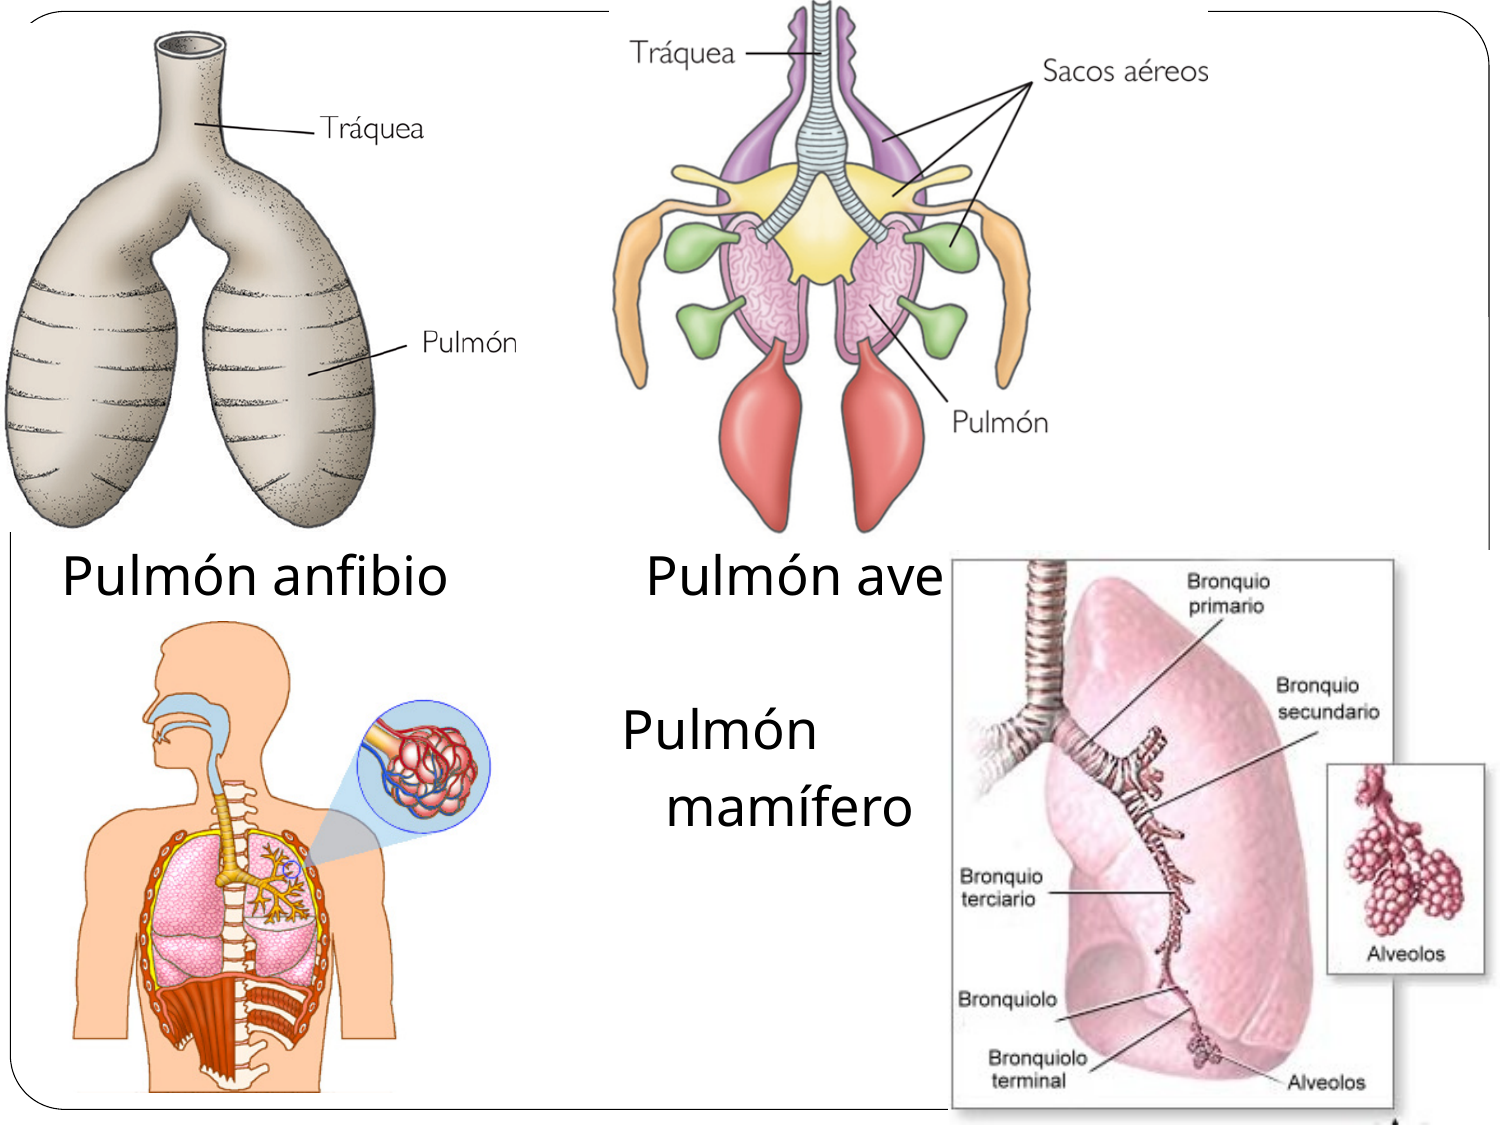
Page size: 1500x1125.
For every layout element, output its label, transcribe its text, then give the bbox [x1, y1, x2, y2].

picture [609, 0, 1208, 540]
picture [29, 621, 501, 1093]
picture [948, 550, 1500, 1125]
text_box Pulmón anfibio Pulmón ave Pulmón mamífero [46, 263, 1348, 1060]
picture [0, 23, 516, 532]
